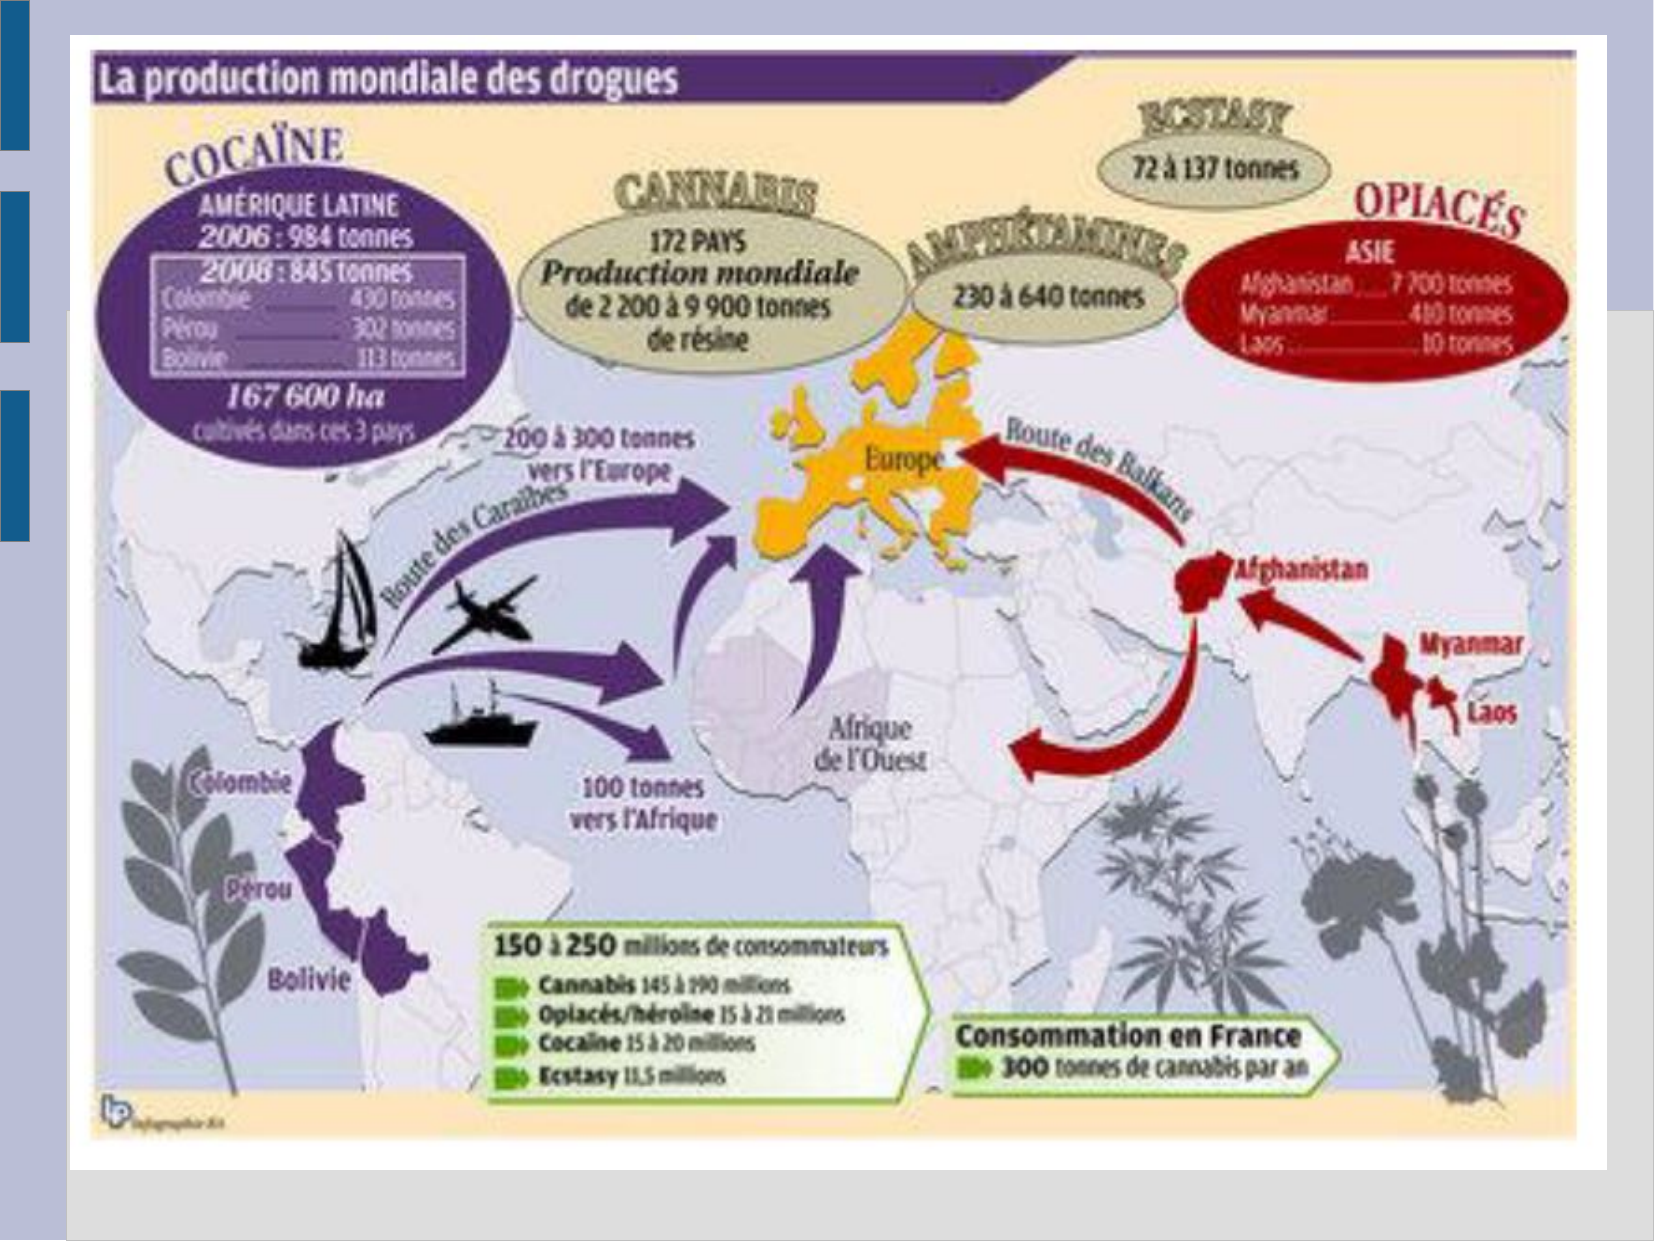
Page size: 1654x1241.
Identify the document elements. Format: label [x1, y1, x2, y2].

picture [70, 35, 1607, 1170]
